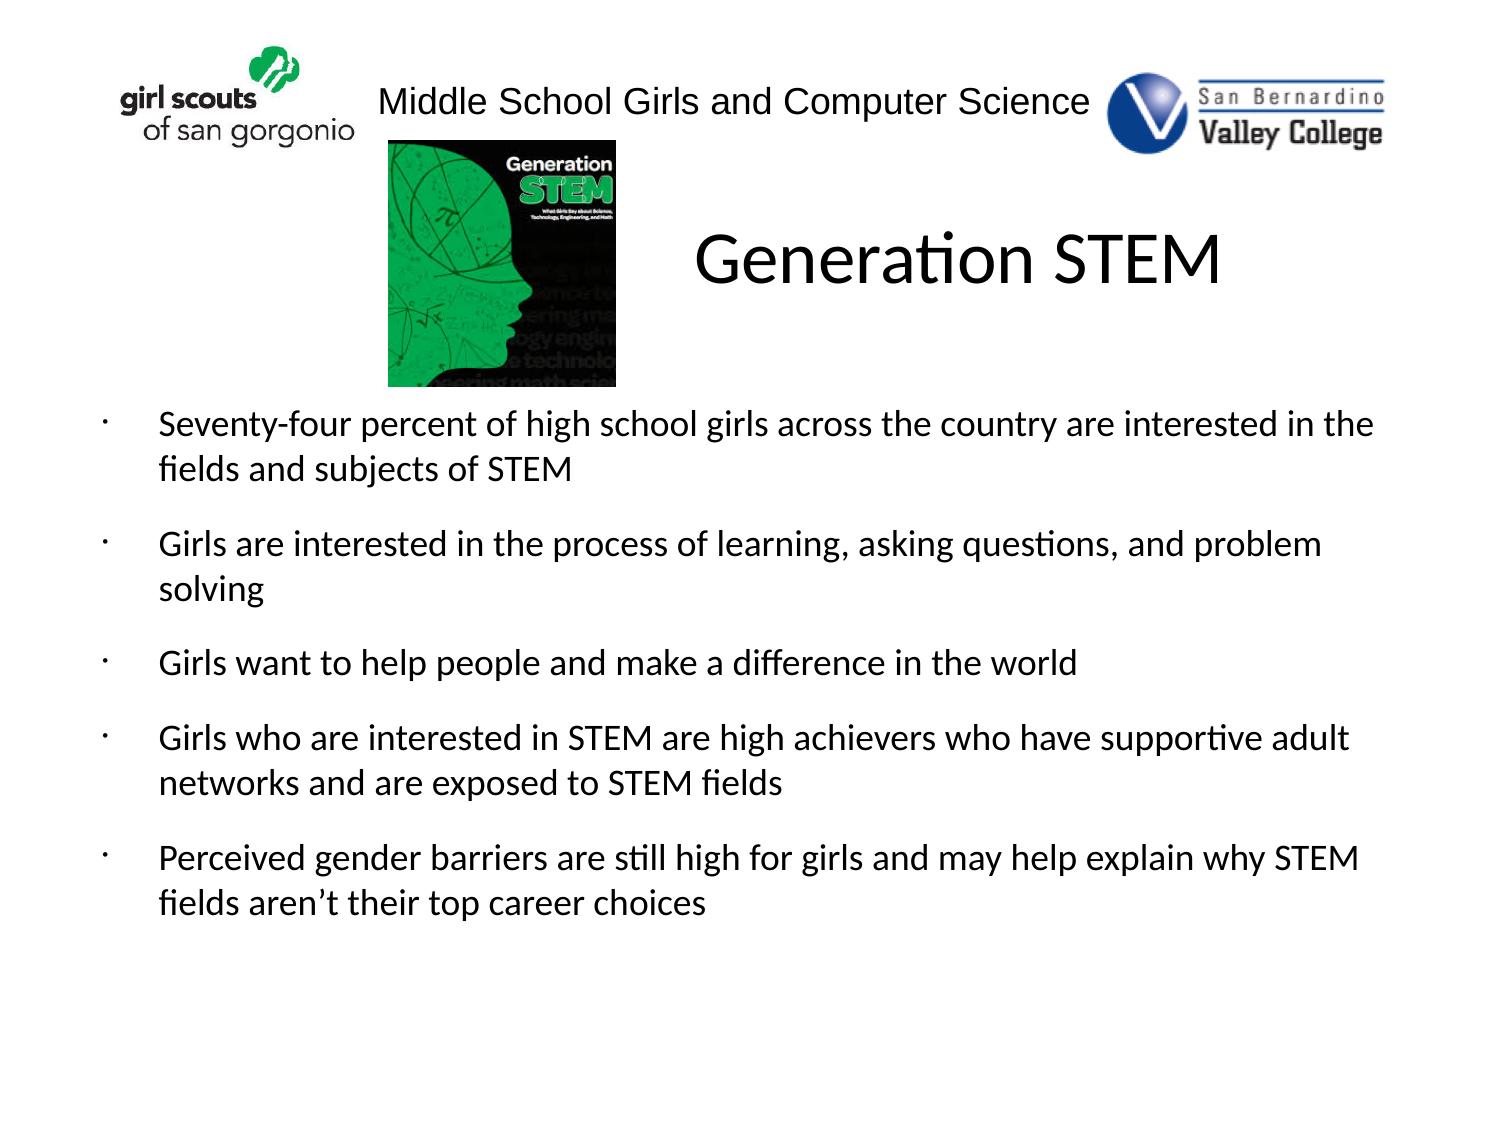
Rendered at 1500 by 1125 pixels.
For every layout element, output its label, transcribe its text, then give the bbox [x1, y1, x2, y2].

picture [112, 44, 376, 156]
picture [1105, 67, 1388, 156]
list Seventy-four percent of high school girls across the country are interested in the fields and subjects of STEM Girls are interested in the process of learning, asking questions, and problem solving Girls want to help people and make a difference in the world Girls who are interested in STEM are high achievers who have supportive adult networks and are exposed to STEM fields Perceived gender barriers are still high for girls and may help explain why STEM fields aren’t their top career choices [87, 391, 1438, 1055]
title Generation STEM [616, 200, 1438, 334]
picture [388, 140, 616, 387]
